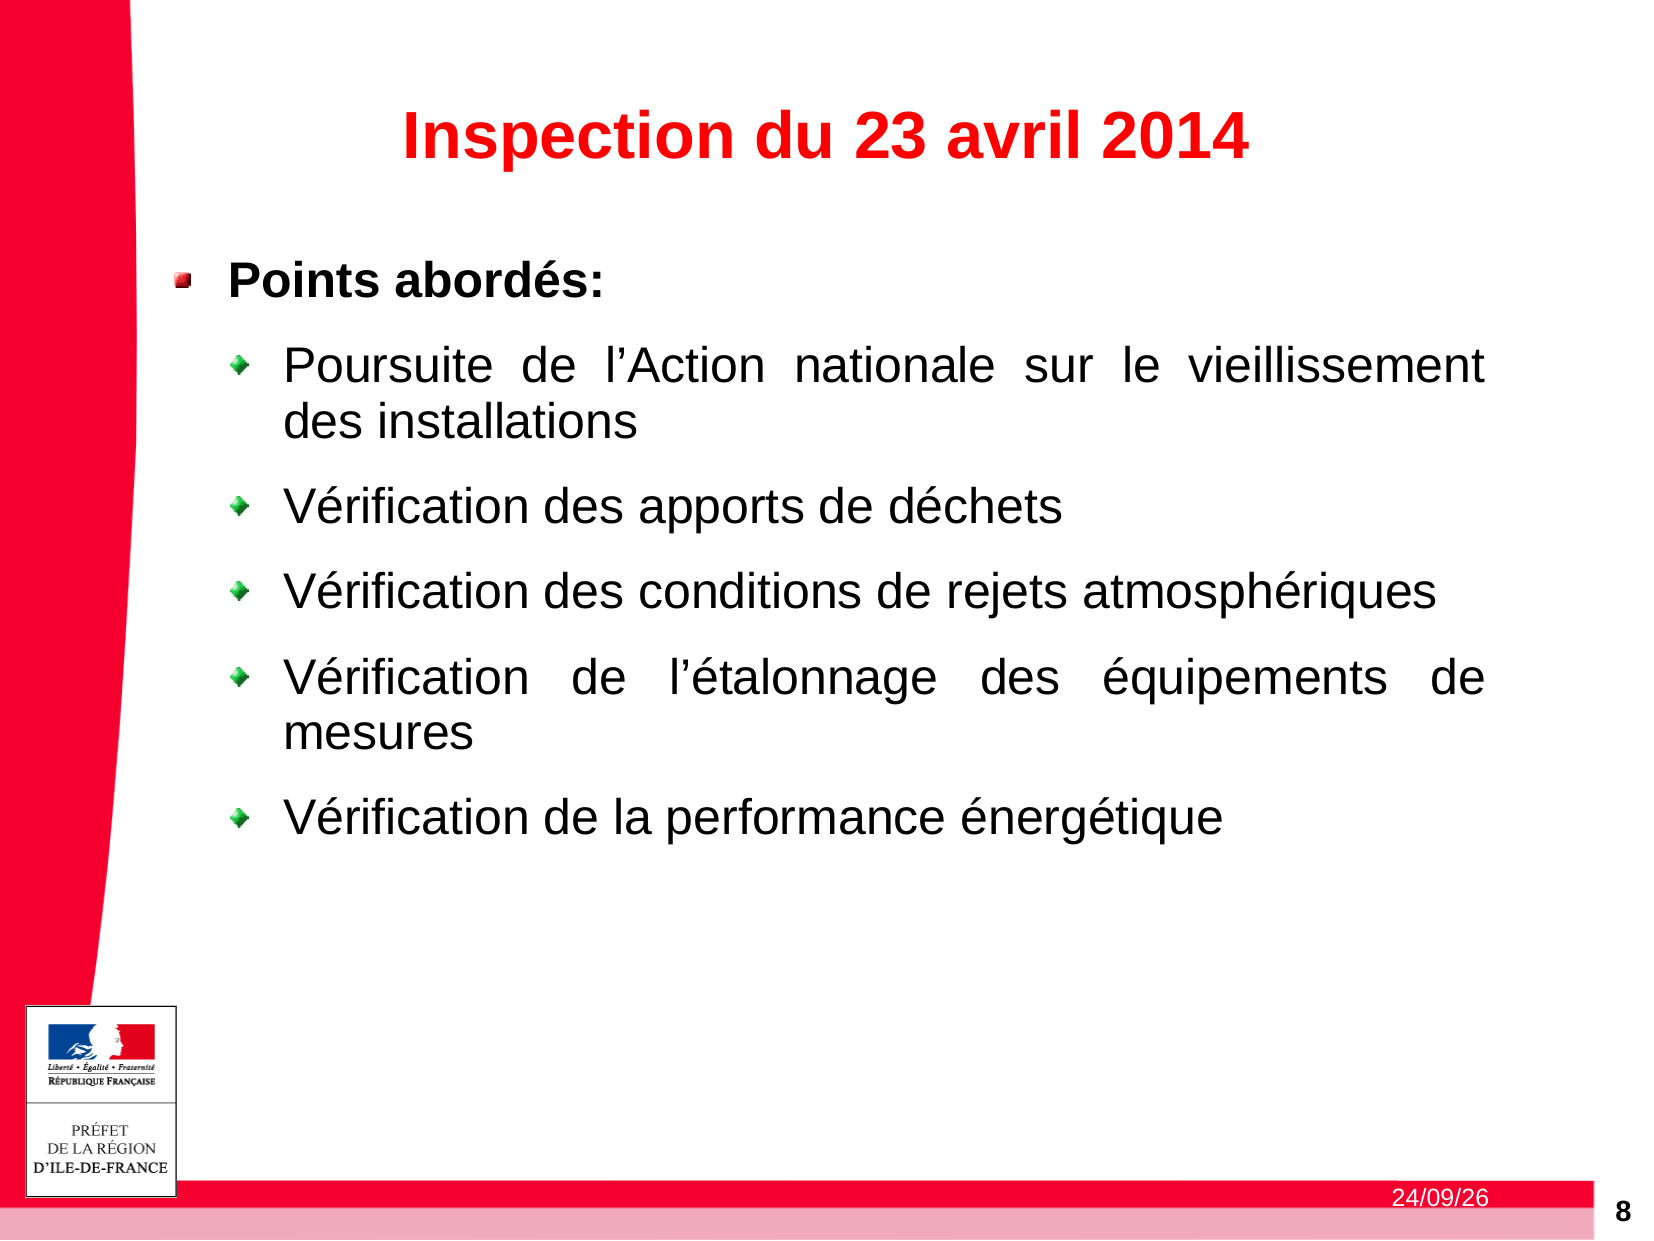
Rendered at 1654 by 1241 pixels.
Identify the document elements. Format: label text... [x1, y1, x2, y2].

list Points abordés: Poursuite de l’Action nationale sur le vieillissement des installations Vérification des apports de déchets Vérification des conditions de rejets atmosphériques Vérification de l’étalonnage des équipements de mesures Vérification de la performance énergétique [157, 251, 1487, 1103]
picture [0, 0, 1653, 1240]
title Inspection du 23 avril 2014 [82, 49, 1571, 223]
